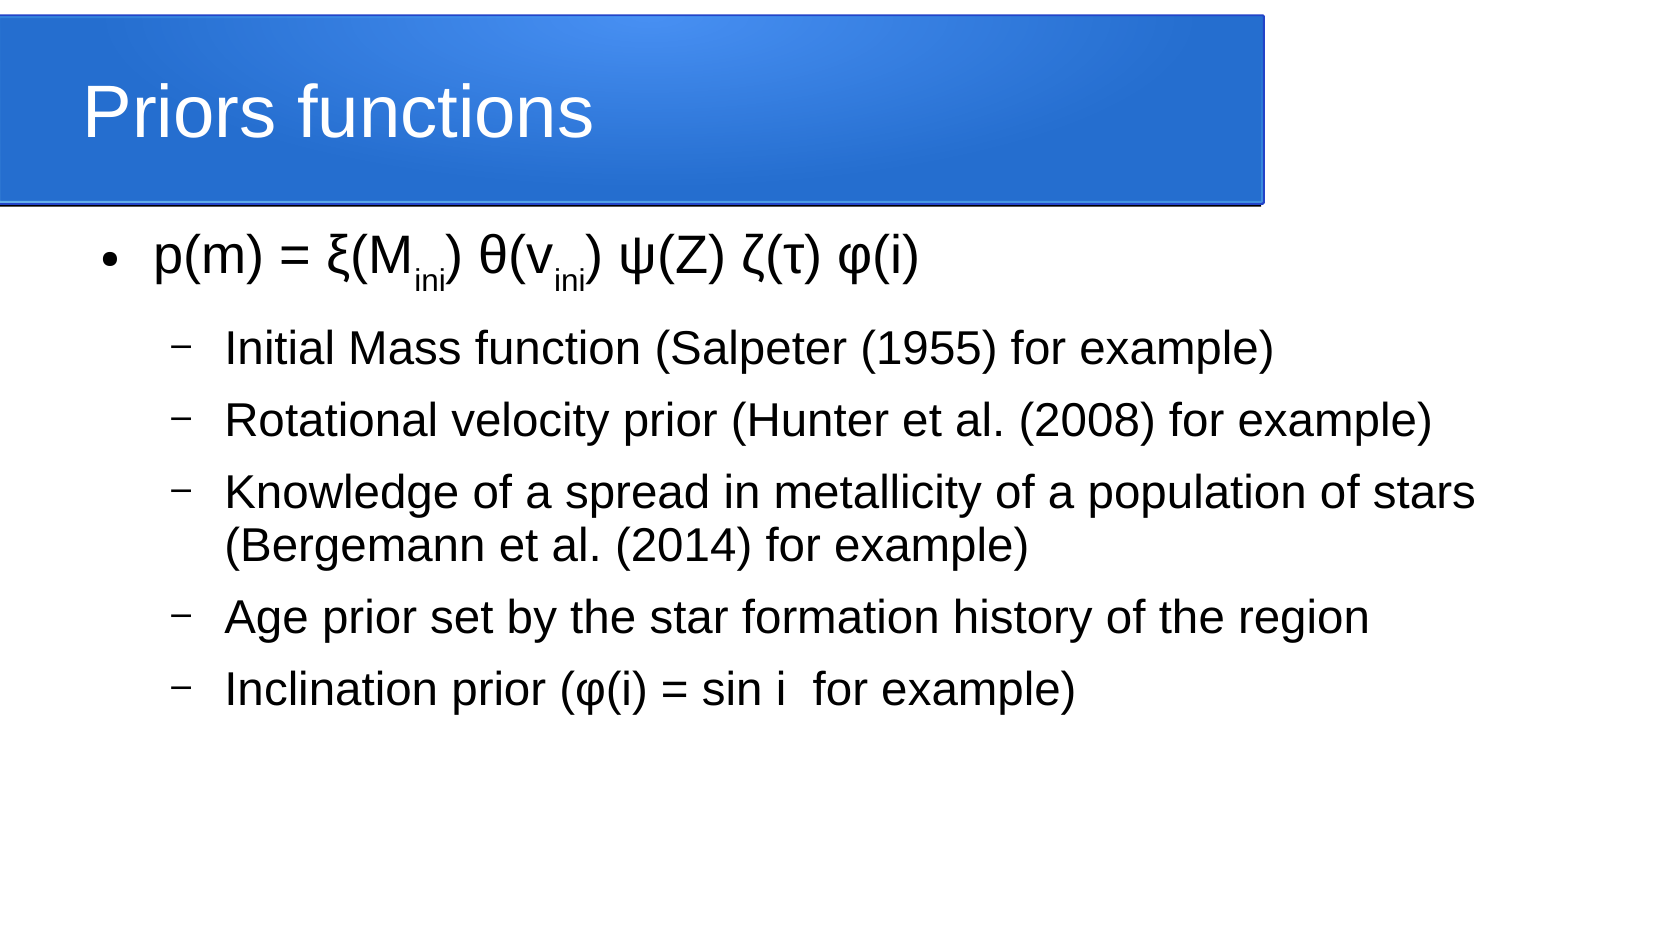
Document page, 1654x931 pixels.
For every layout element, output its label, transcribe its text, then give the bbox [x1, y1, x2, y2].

title Priors functions [82, 35, 1235, 189]
list p(m) = ξ(Mini) θ(vini) ψ(Z) ζ(τ) φ(i) Initial Mass function (Salpeter (1955) for example) Rotational velocity prior (Hunter et al. (2008) for example) Knowledge of a spread in metallicity of a population of stars (Bergemann et al. (2014) for example) Age prior set by the star formation history of the region Inclination prior (φ(i) = sin i for example) [82, 224, 1571, 764]
